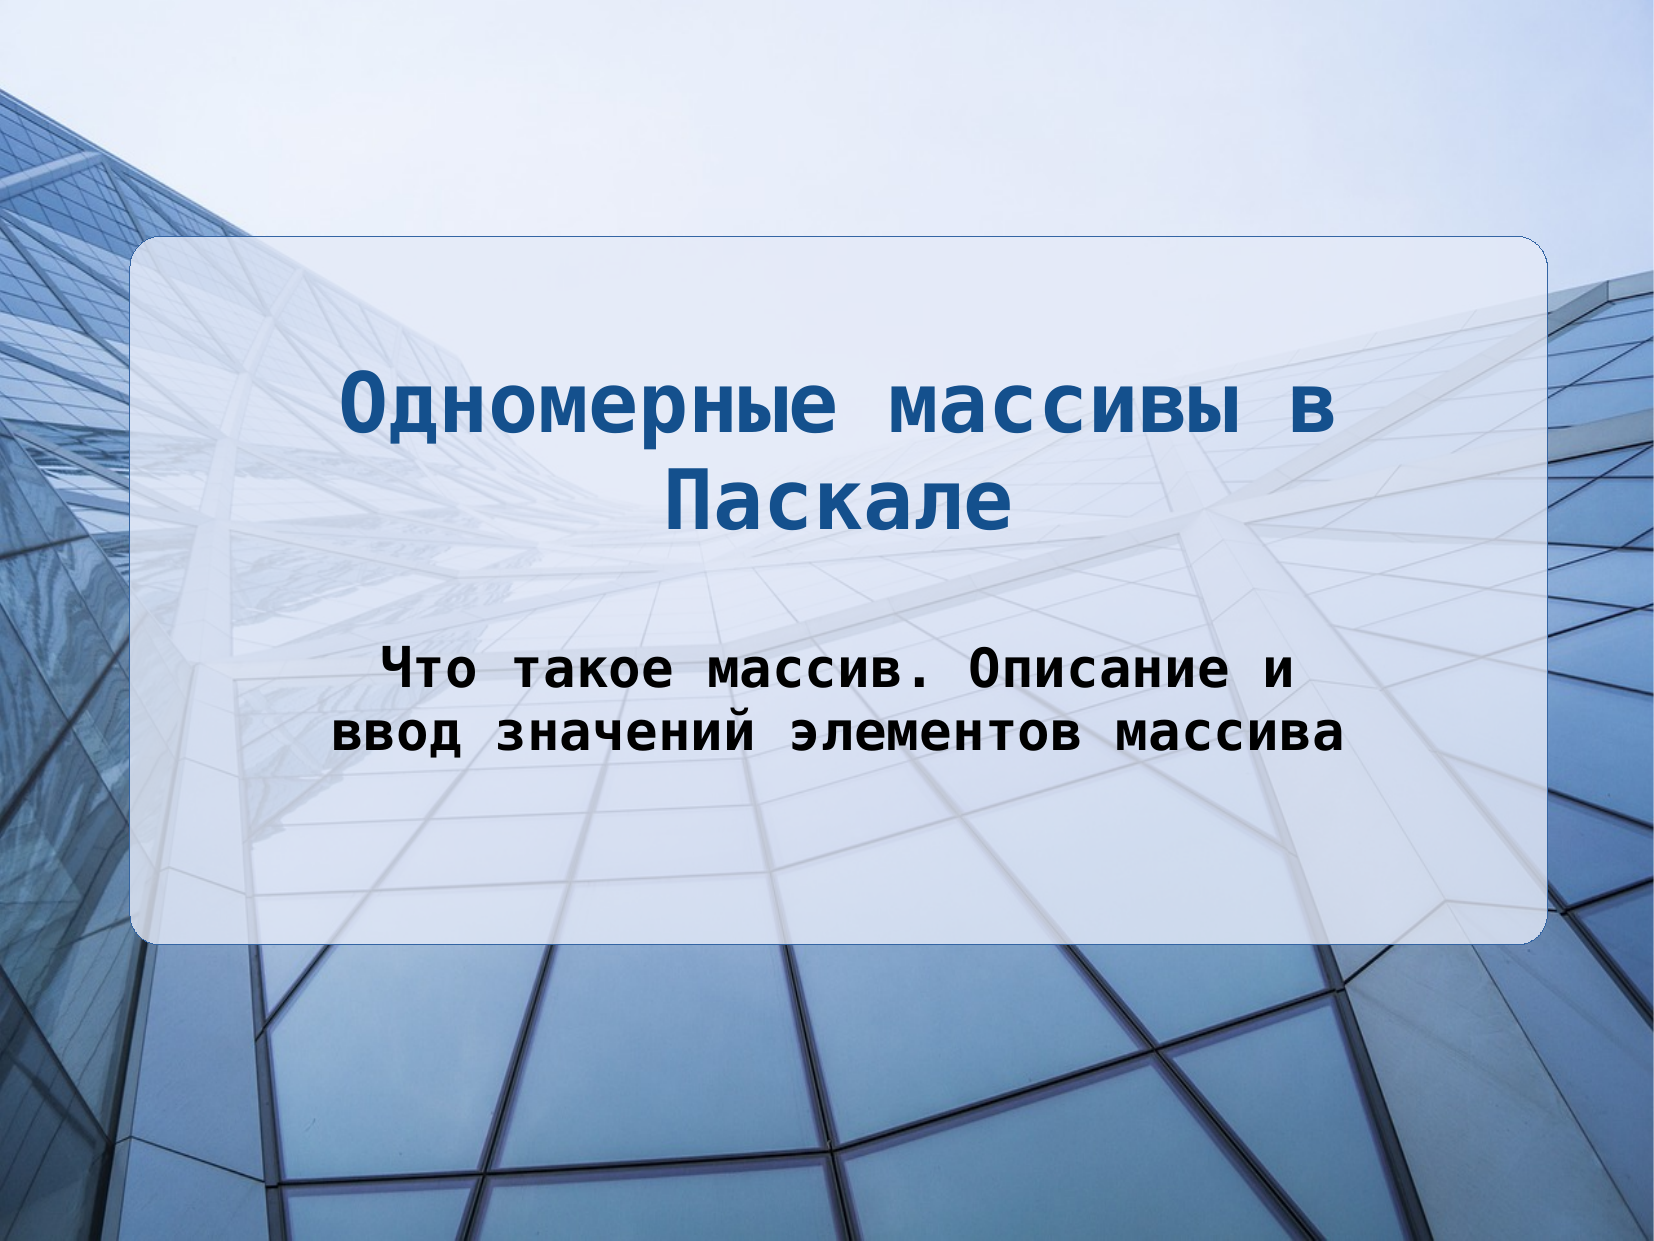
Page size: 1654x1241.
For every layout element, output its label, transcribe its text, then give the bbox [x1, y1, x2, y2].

picture [0, 0, 1654, 1241]
text_box Одномерные массивы в Паскале Что такое массив. Описание и ввод значений элементов массива [129, 236, 1548, 945]
